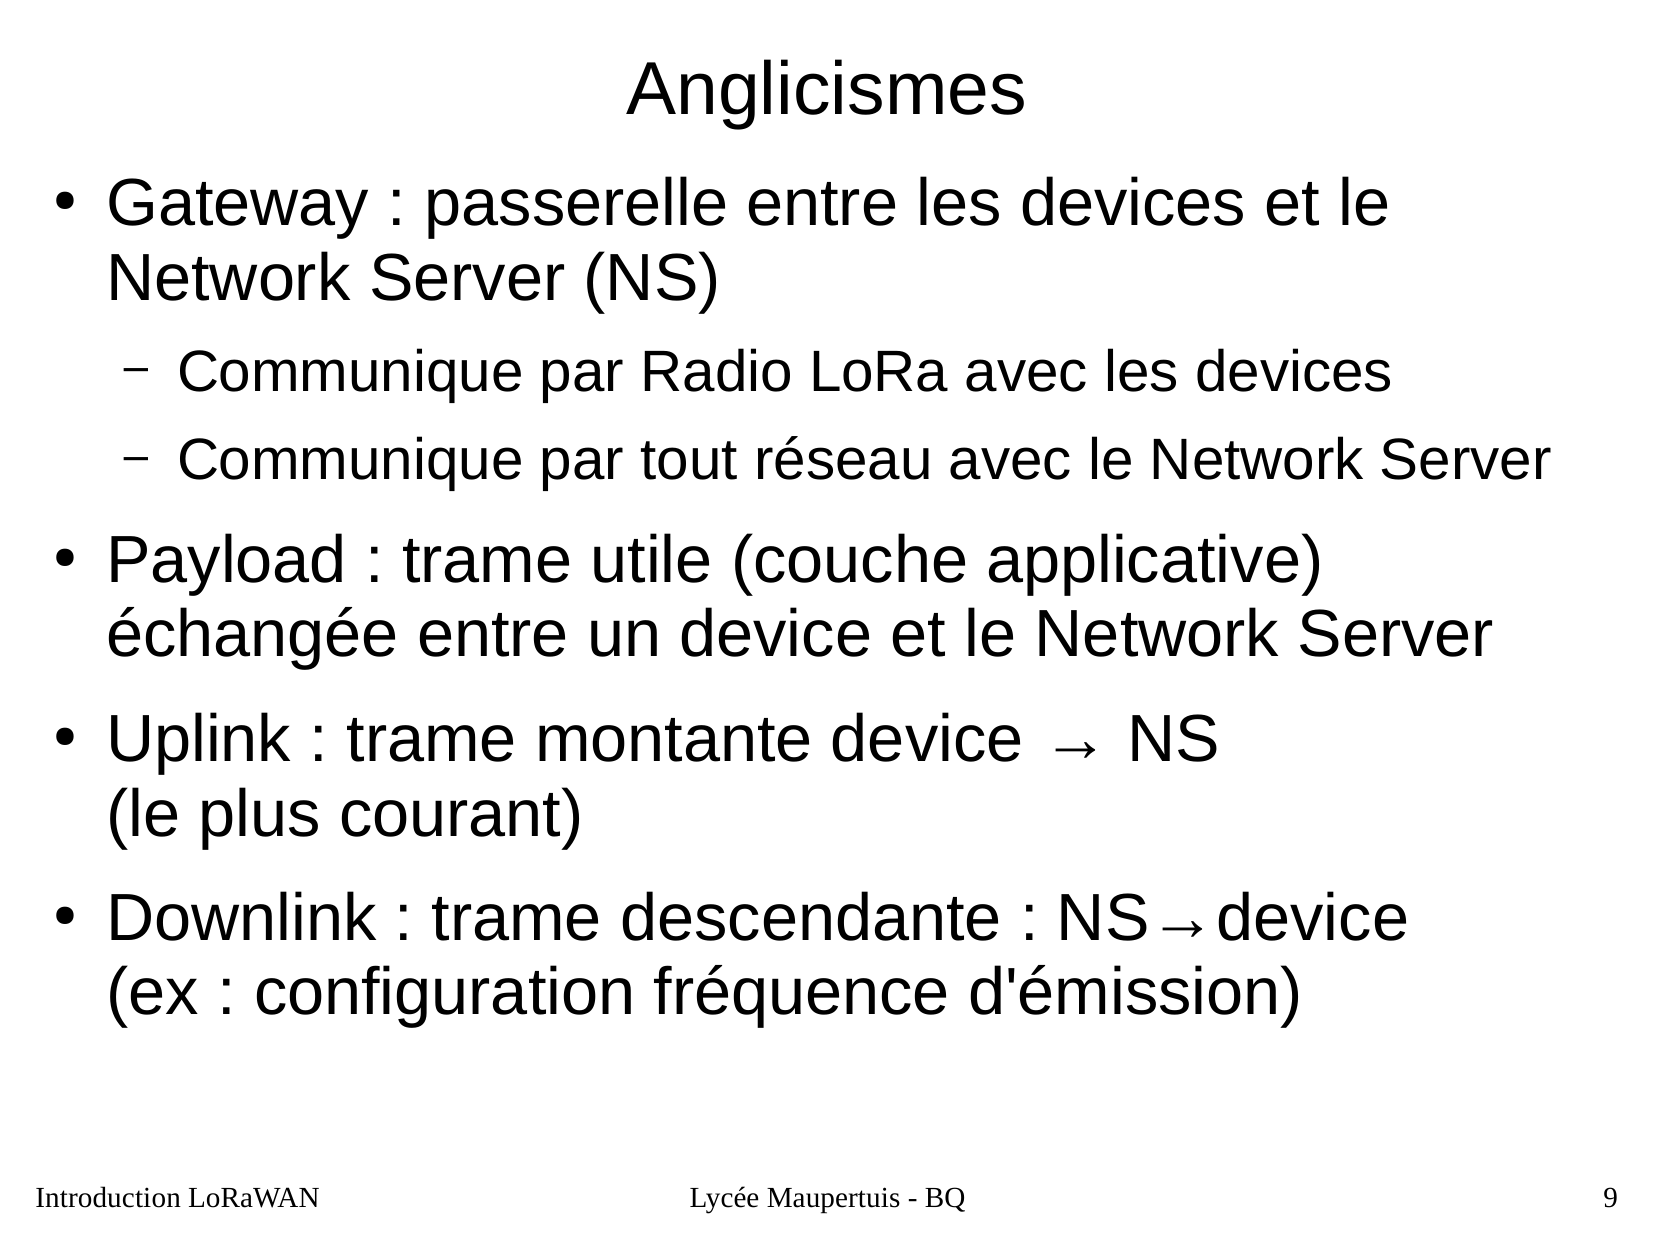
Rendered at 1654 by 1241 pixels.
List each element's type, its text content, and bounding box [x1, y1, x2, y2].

title Anglicismes [35, 35, 1619, 142]
list Gateway : passerelle entre les devices et le Network Server (NS) Communique par Radio LoRa avec les devices Communique par tout réseau avec le Network Server Payload : trame utile (couche applicative) échangée entre un device et le Network Server Uplink : trame montante device → NS (le plus courant) Downlink : trame descendante : NS→device (ex : configuration fréquence d'émission) [35, 165, 1619, 1170]
